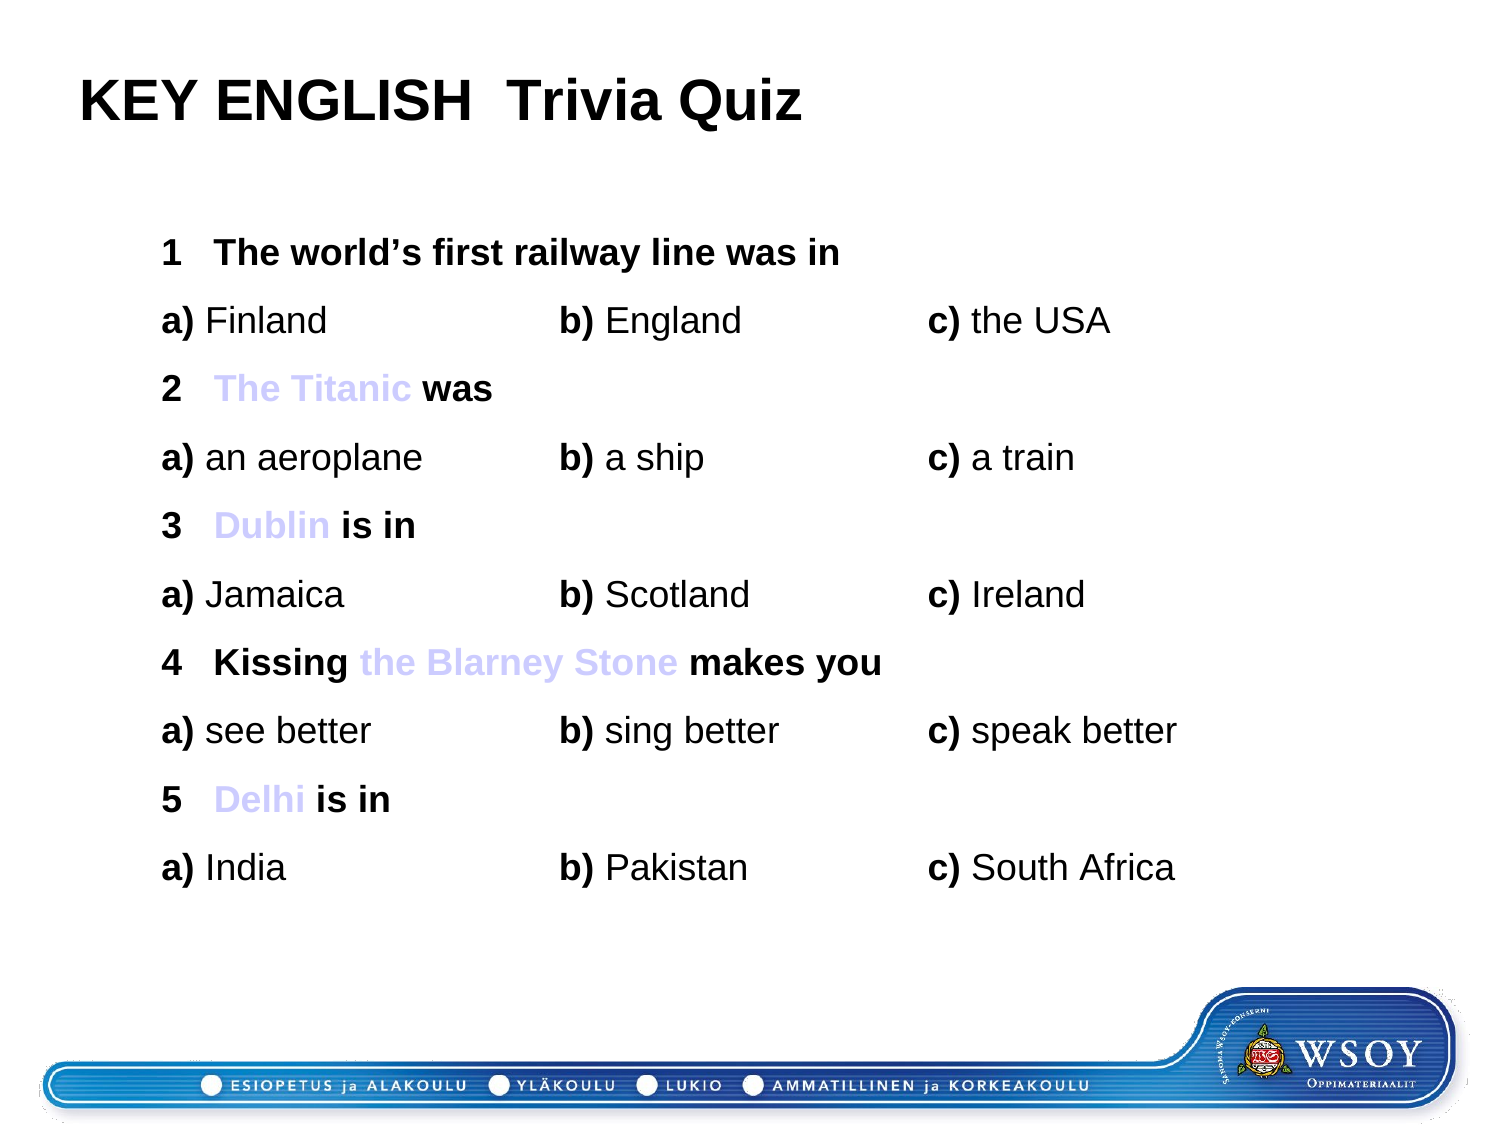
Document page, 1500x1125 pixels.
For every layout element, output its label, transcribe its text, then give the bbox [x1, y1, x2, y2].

text_box 1 The world’s first railway line was in a) Finland b) England c) the USA 2 The Titanic was a) an aeroplane b) a ship c) a train 3 Dublin is in a) Jamaica b) Scotland c) Ireland 4 Kissing the Blarney Stone makes you a) see better b) sing better c) speak better 5 Delhi is in a) India b) Pakistan c) South Africa [88, 219, 1400, 896]
text_box KEY ENGLISH Trivia Quiz [64, 54, 1424, 141]
picture [0, 987, 1500, 1125]
